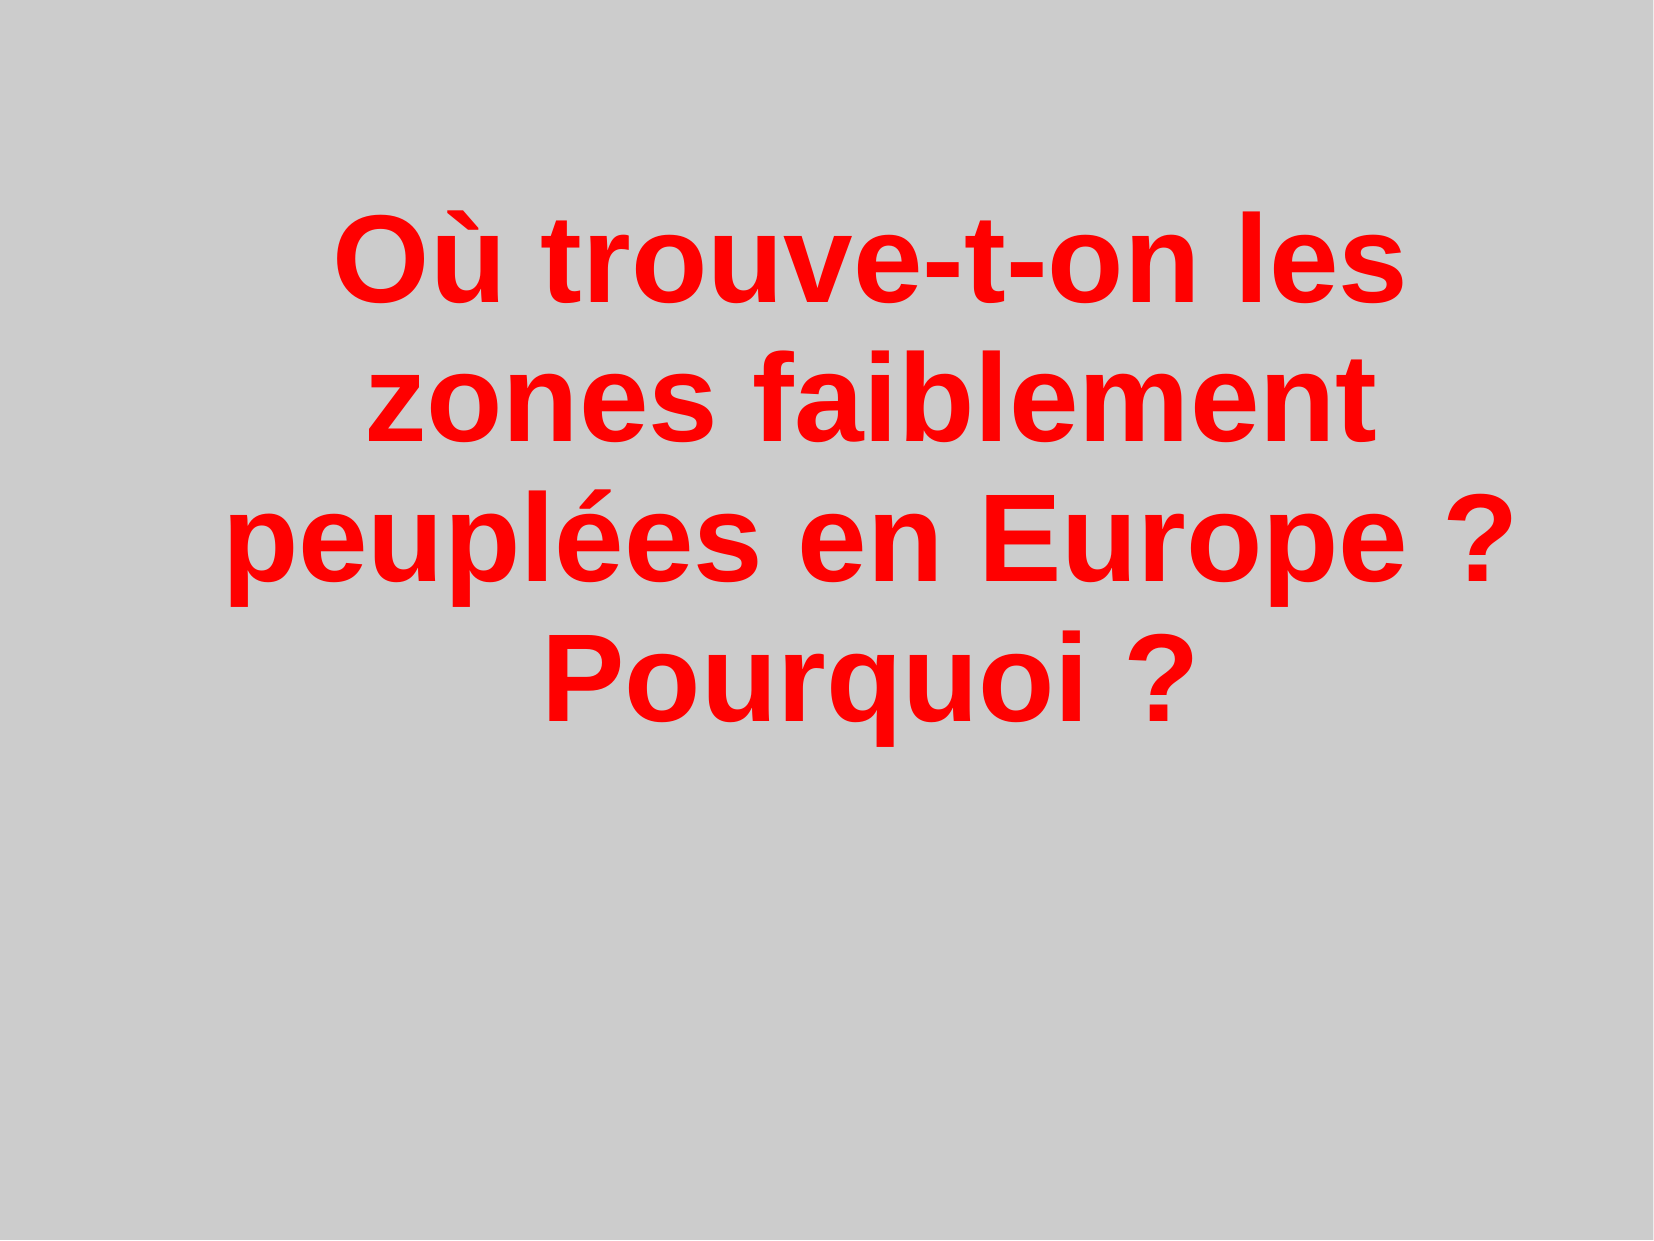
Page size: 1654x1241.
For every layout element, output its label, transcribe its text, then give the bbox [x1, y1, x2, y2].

text_box Où trouve-t-on les zones faiblement peuplées en Europe ? Pourquoi ? [147, 181, 1595, 756]
